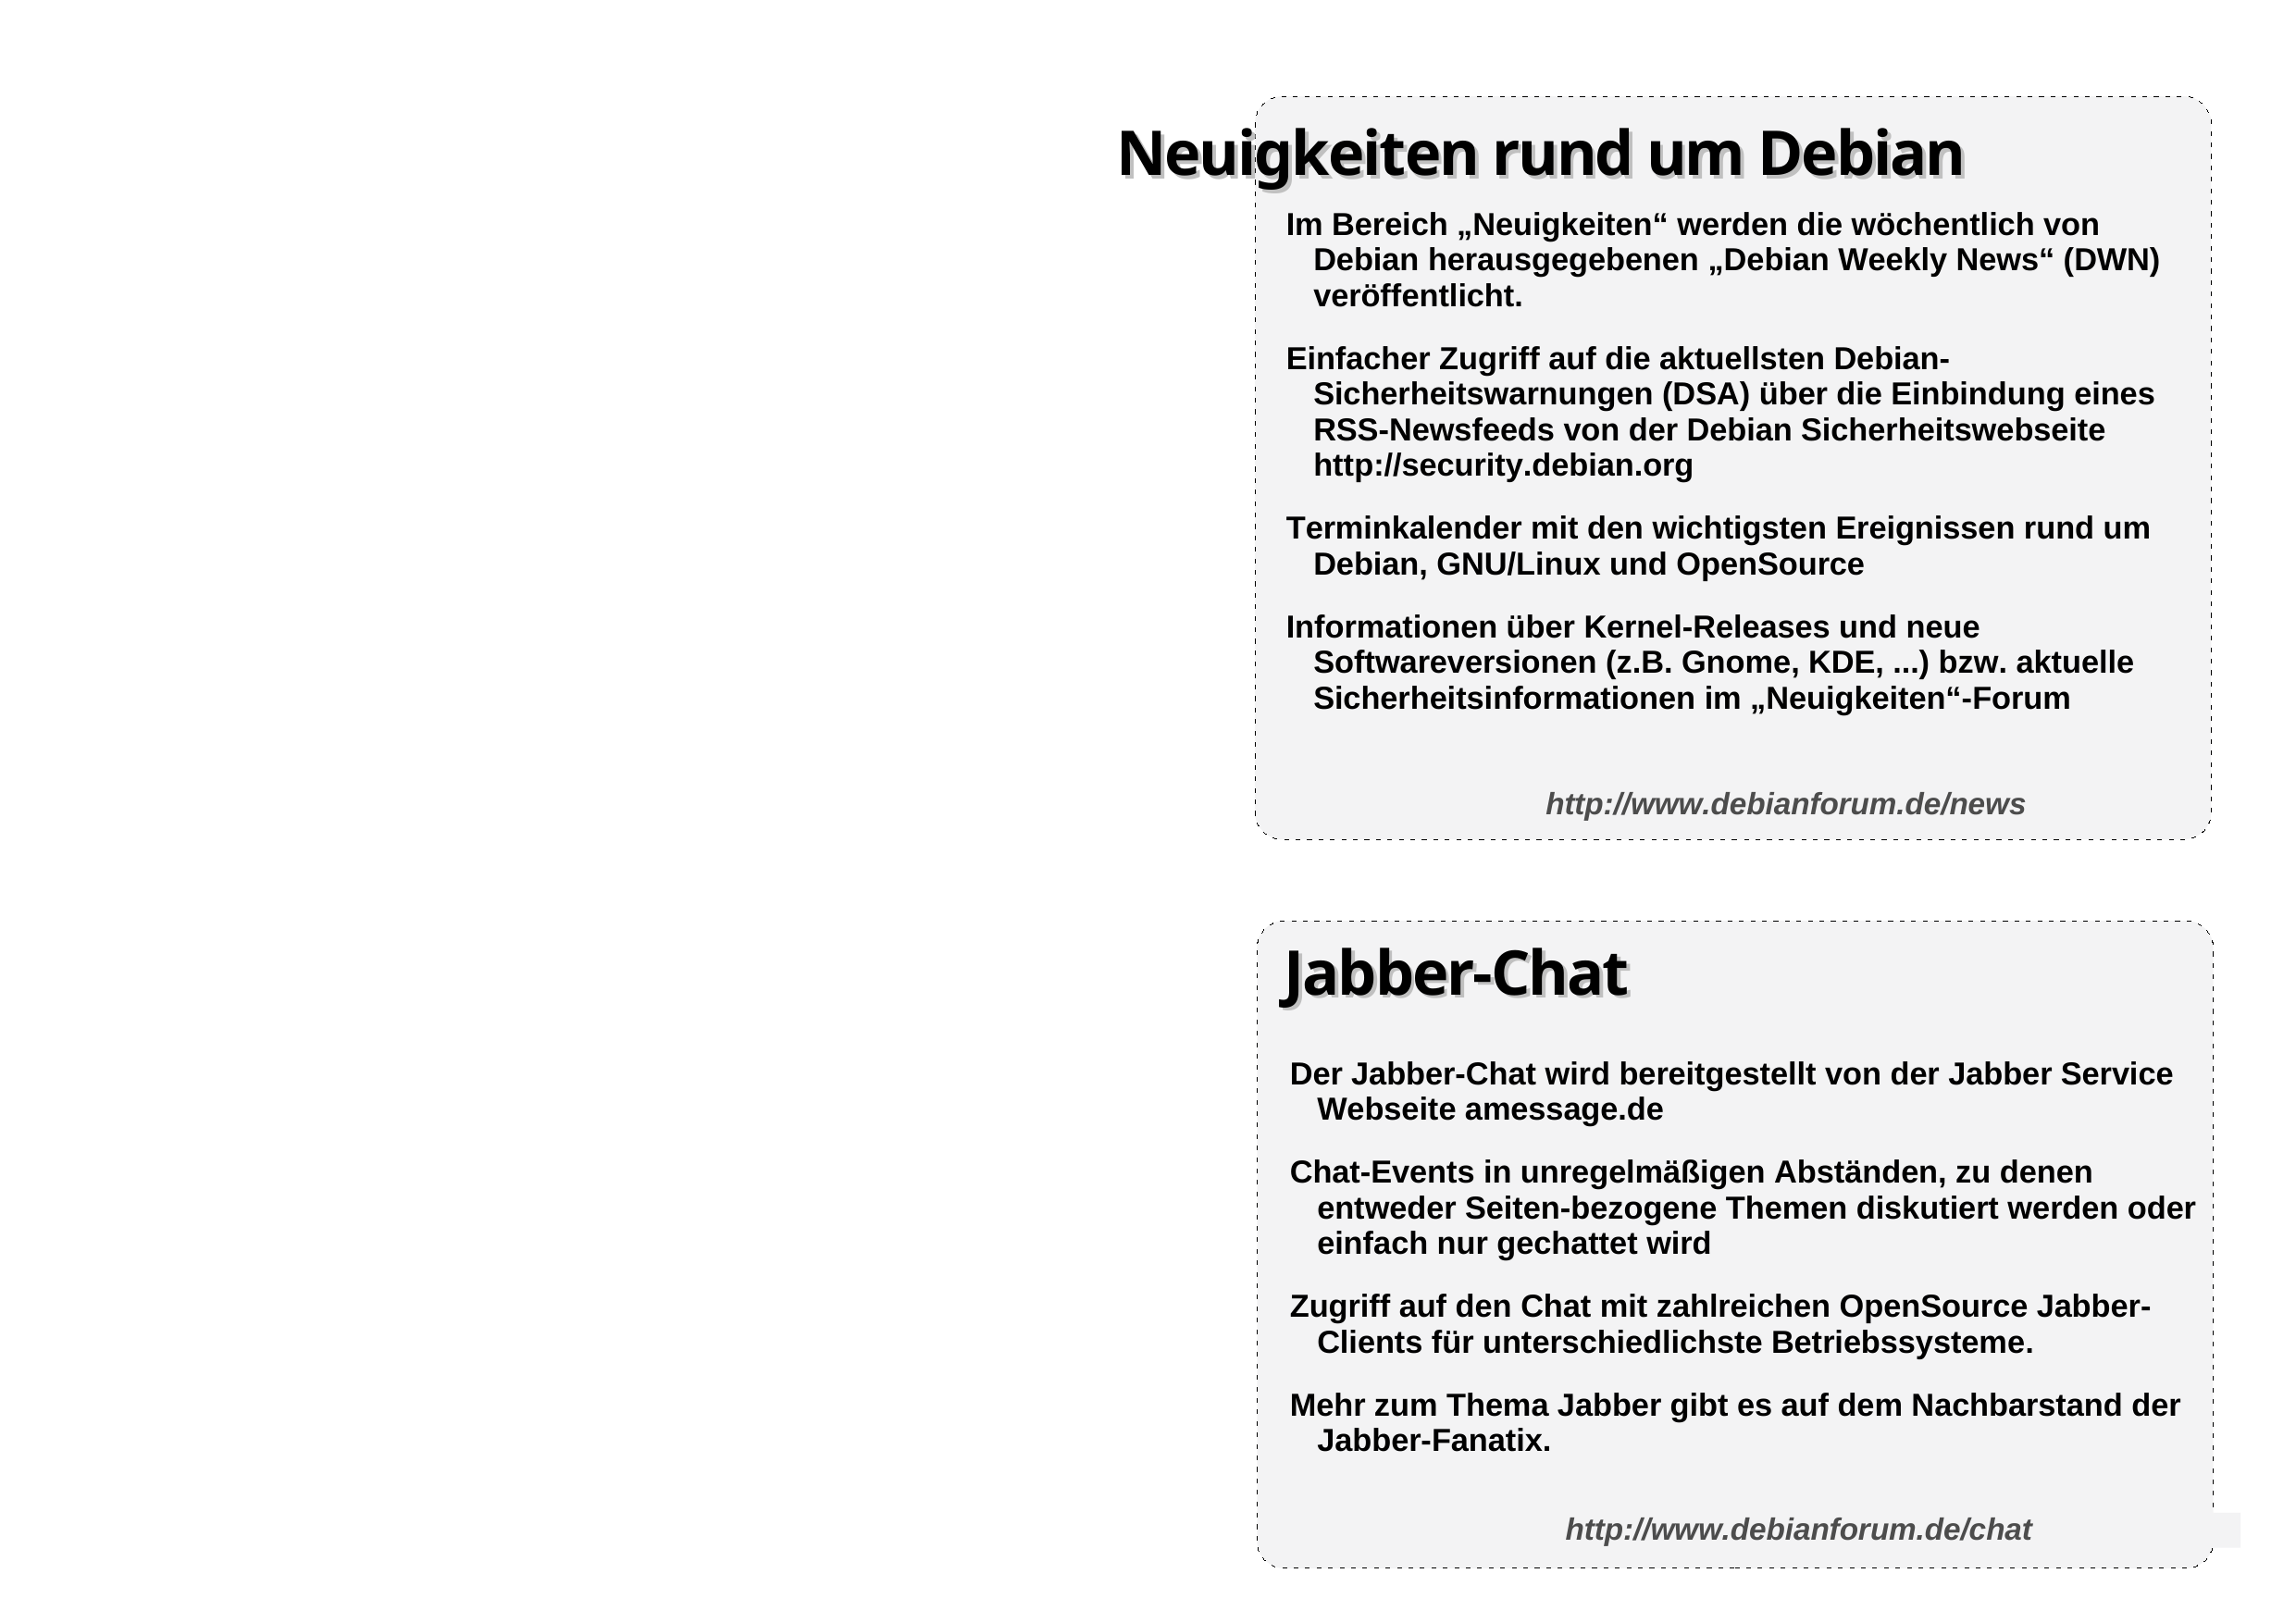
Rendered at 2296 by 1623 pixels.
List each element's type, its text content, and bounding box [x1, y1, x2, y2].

text_box http://www.debianforum.de/news [1545, 787, 2241, 823]
text_box Der Jabber-Chat wird bereitgestellt von der Jabber Service Webseite amessage.de Chat-Events in unregelmäßigen Abständen, zu denen entweder Seiten-bezogene Themen diskutiert werden oder einfach nur gechattet wird Zugriff auf den Chat mit zahlreichen OpenSource Jabber-Clients für unterschiedlichste Betriebssysteme. Mehr zum Thema Jabber gibt es auf dem Nachbarstand der Jabber-Fanatix. [1289, 1056, 2203, 1478]
text_box Jabber-Chat [1284, 928, 2174, 1025]
text_box Im Bereich „Neuigkeiten“ werden die wöchentlich von Debian herausgegebenen „Debian Weekly News“ (DWN) veröffentlicht. Einfacher Zugriff auf die aktuellsten Debian-Sicherheitswarnungen (DSA) über die Einbindung eines RSS-Newsfeeds von der Debian Sicherheitswebseite http://security.debian.org Terminkalender mit den wichtigsten Ereignissen rund um Debian, GNU/Linux und OpenSource Informationen über Kernel-Releases und neue Softwareversionen (z.B. Gnome, KDE, ...) bzw. aktuelle Sicherheitsinformationen im „Neuigkeiten“-Forum [1285, 206, 2200, 741]
text_box http://www.debianforum.de/chat [1565, 1512, 2241, 1548]
text_box Neuigkeiten rund um Debian [1116, 109, 2241, 205]
text_box [1255, 205, 2212, 840]
text_box [1259, 96, 2207, 109]
text_box [1257, 921, 2214, 1568]
